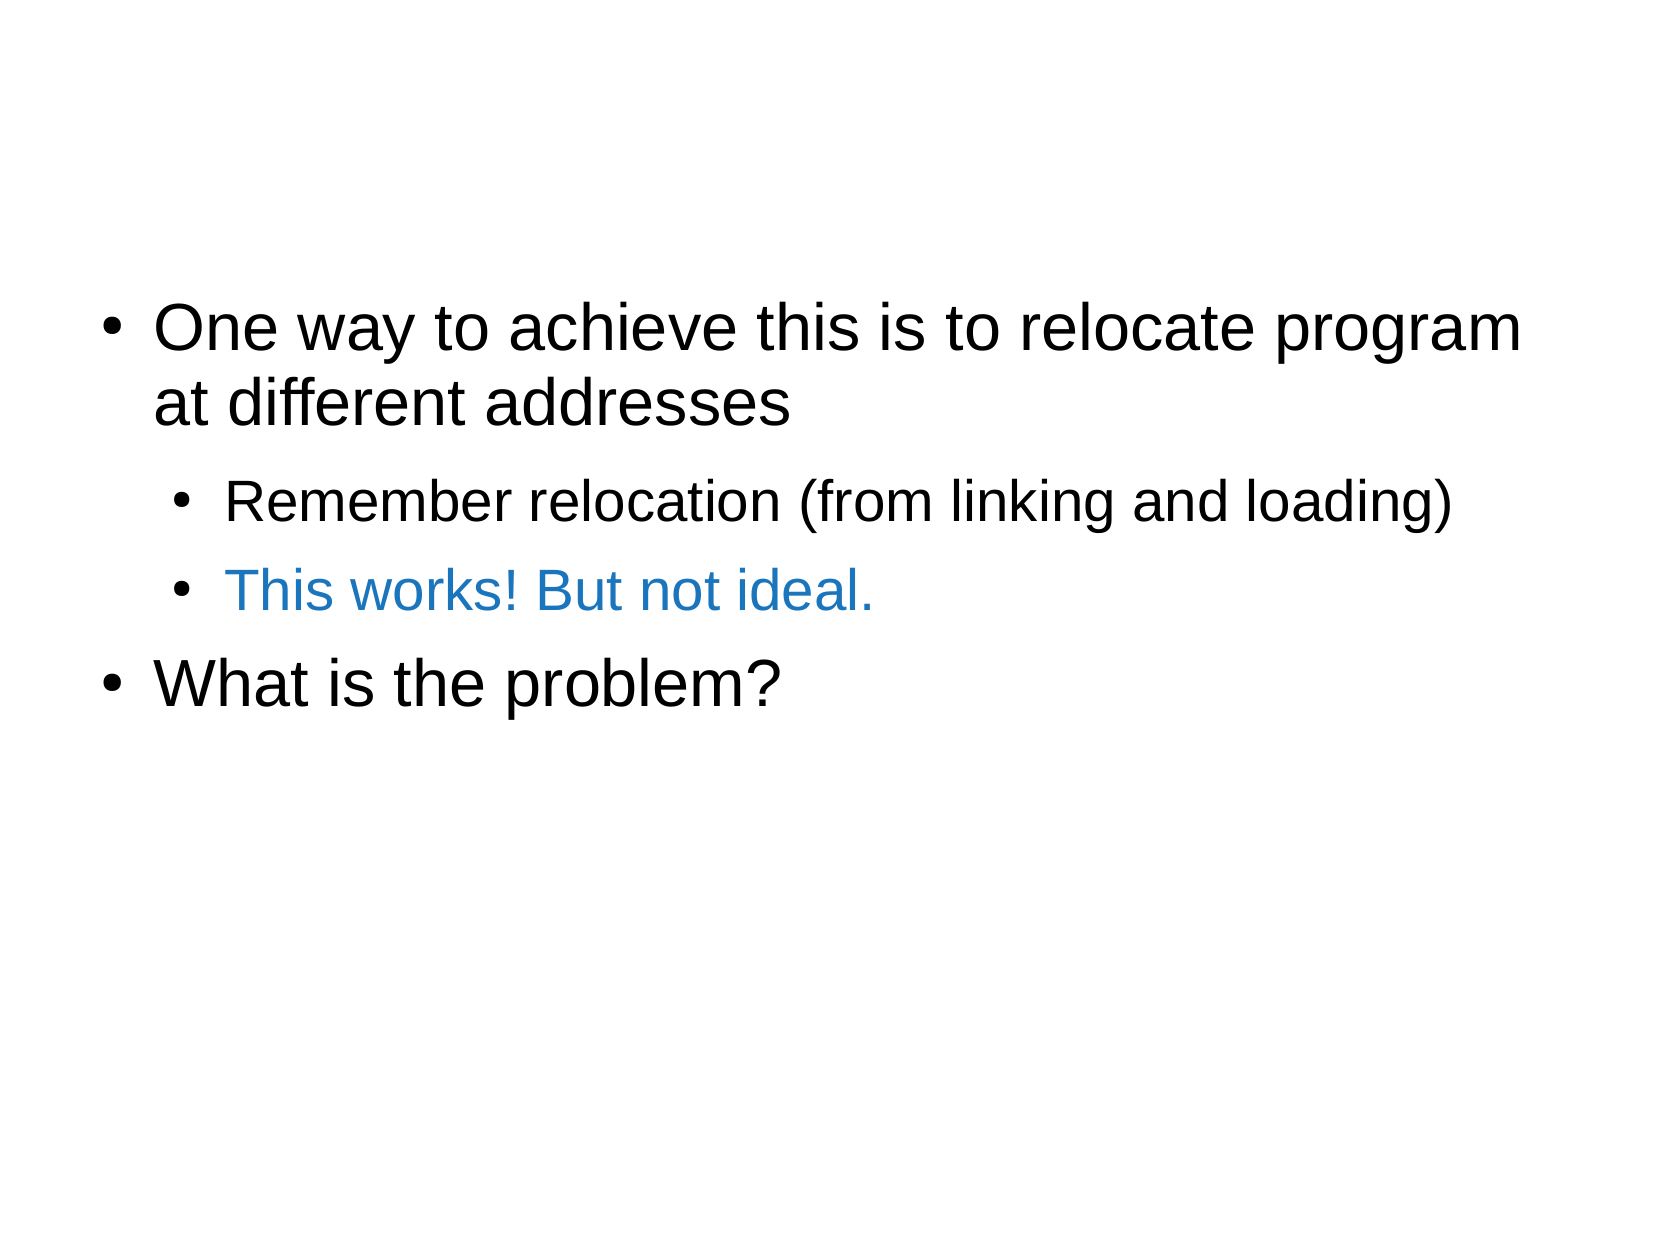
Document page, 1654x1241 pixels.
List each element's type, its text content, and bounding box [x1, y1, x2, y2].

list One way to achieve this is to relocate program at different addresses Remember relocation (from linking and loading) This works! But not ideal. What is the problem? [82, 290, 1571, 1010]
